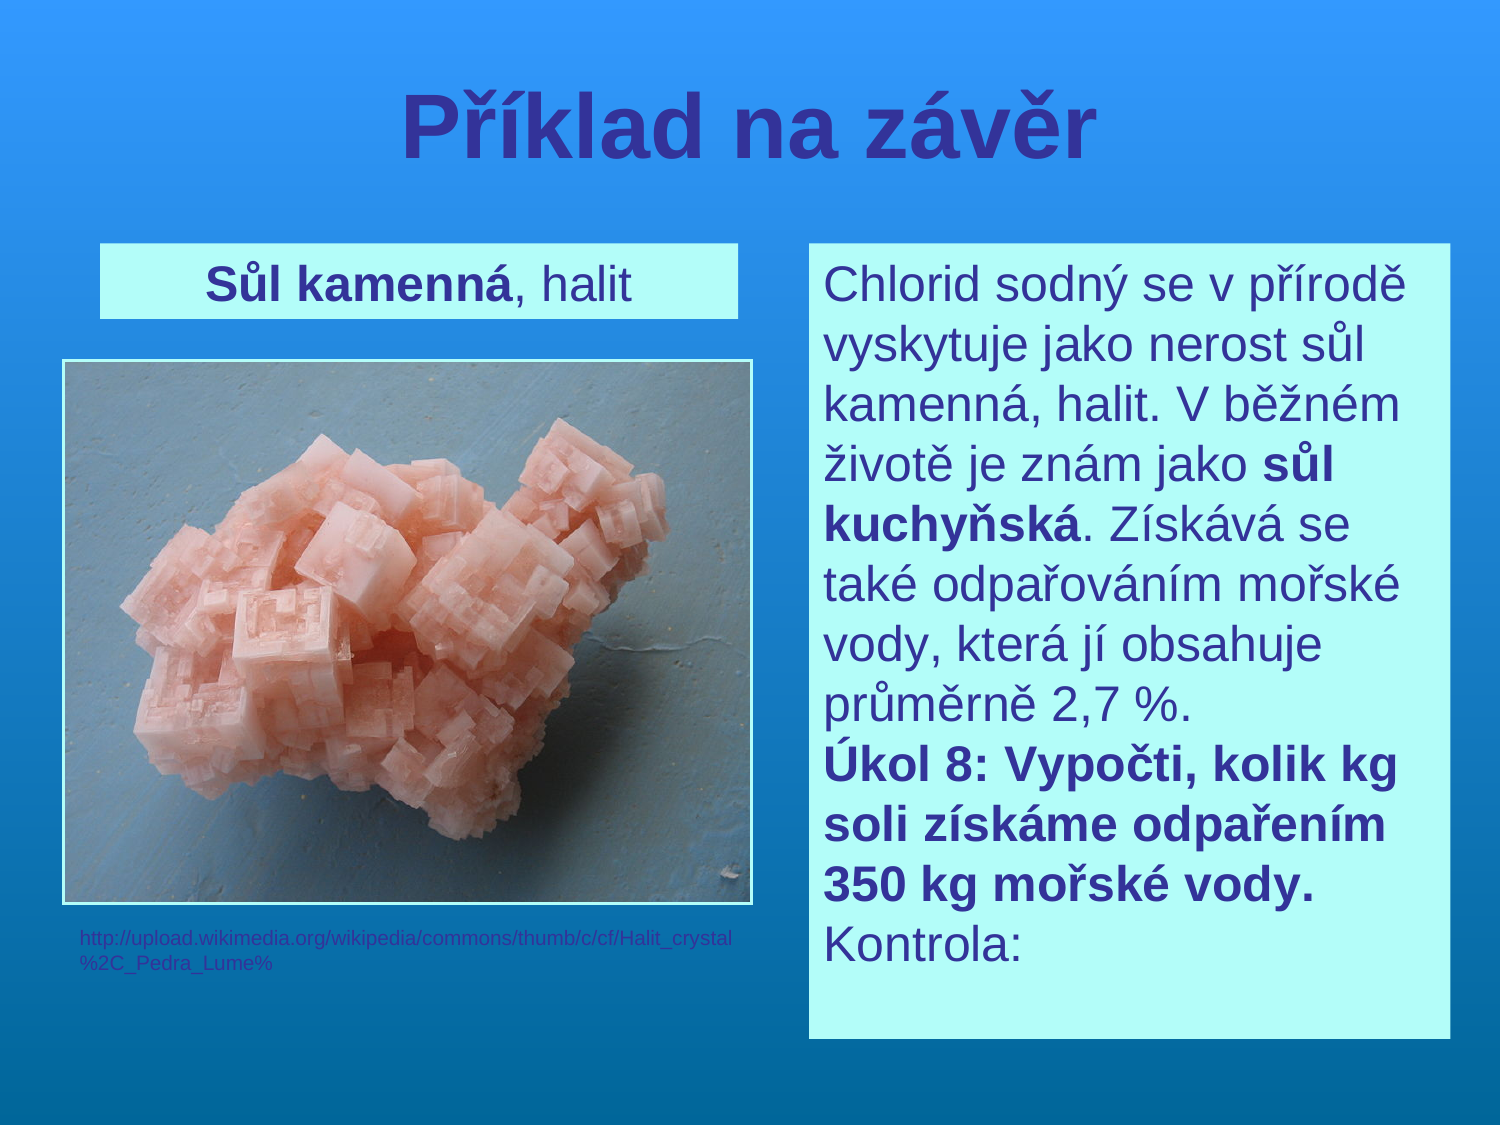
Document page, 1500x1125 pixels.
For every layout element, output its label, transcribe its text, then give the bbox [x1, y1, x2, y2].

text_box Chlorid sodný se v přírodě vyskytuje jako nerost sůl kamenná, halit. V běžném životě je znám jako sůl kuchyňská. Získává se také odpařováním mořské vody, která jí obsahuje průměrně 2,7 %. Úkol 8: Vypočti, kolik kg soli získáme odpařením 350 kg mořské vody. Kontrola: 350 / 100 · 2,7 = 9,45 kg [809, 243, 1451, 1039]
text_box [64, 361, 751, 903]
title Příklad na závěr [75, 45, 1426, 209]
text_box Sůl kamenná, halit [100, 243, 739, 319]
text_box http://upload.wikimedia.org/wikipedia/commons/thumb/c/cf/Halit_crystal%2C_Pedra_Lume% [64, 916, 754, 983]
